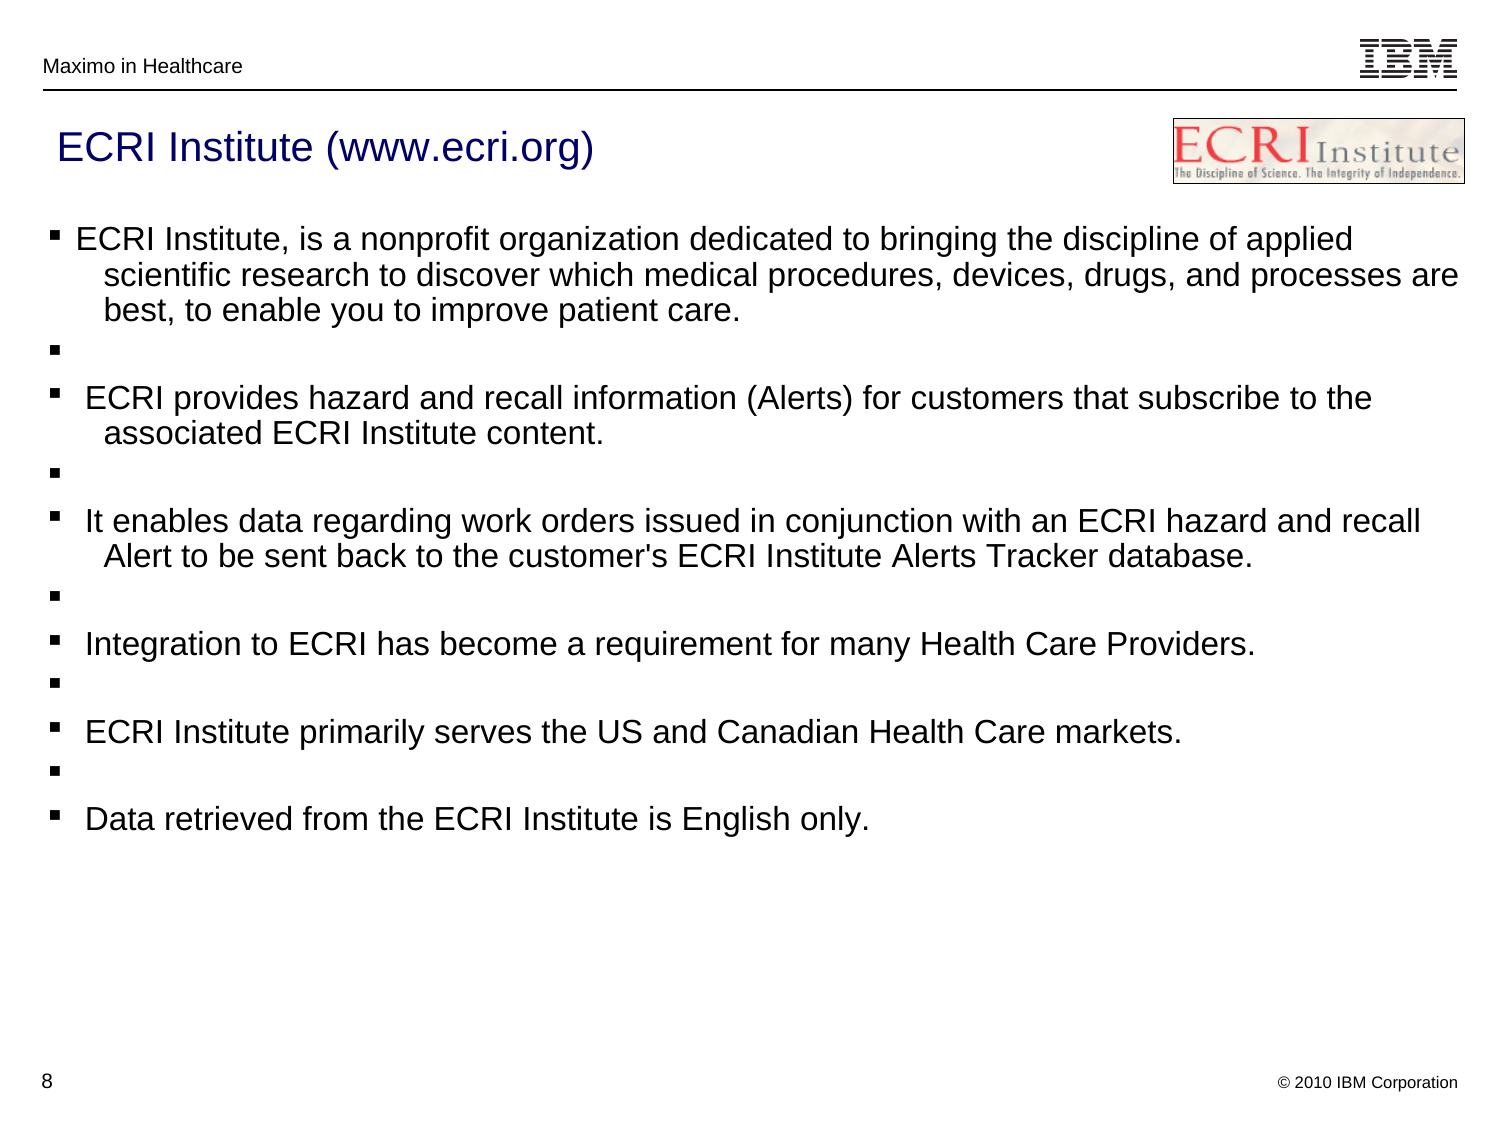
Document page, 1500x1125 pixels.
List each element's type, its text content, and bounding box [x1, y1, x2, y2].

picture [1360, 39, 1457, 78]
picture [1173, 118, 1465, 184]
list ECRI Institute, is a nonprofit organization dedicated to bringing the discipline of applied scientific research to discover which medical procedures, devices, drugs, and processes are best, to enable you to improve patient care. ECRI provides hazard and recall information (Alerts) for customers that subscribe to the associated ECRI Institute content. It enables data regarding work orders issued in conjunction with an ECRI hazard and recall Alert to be sent back to the customer's ECRI Institute Alerts Tracker database. Integration to ECRI has become a requirement for many Health Care Providers. ECRI Institute primarily serves the US and Canadian Health Care markets. Data retrieved from the ECRI Institute is English only. [47, 222, 1469, 1029]
title ECRI Institute (www.ecri.org) [41, 100, 1480, 191]
